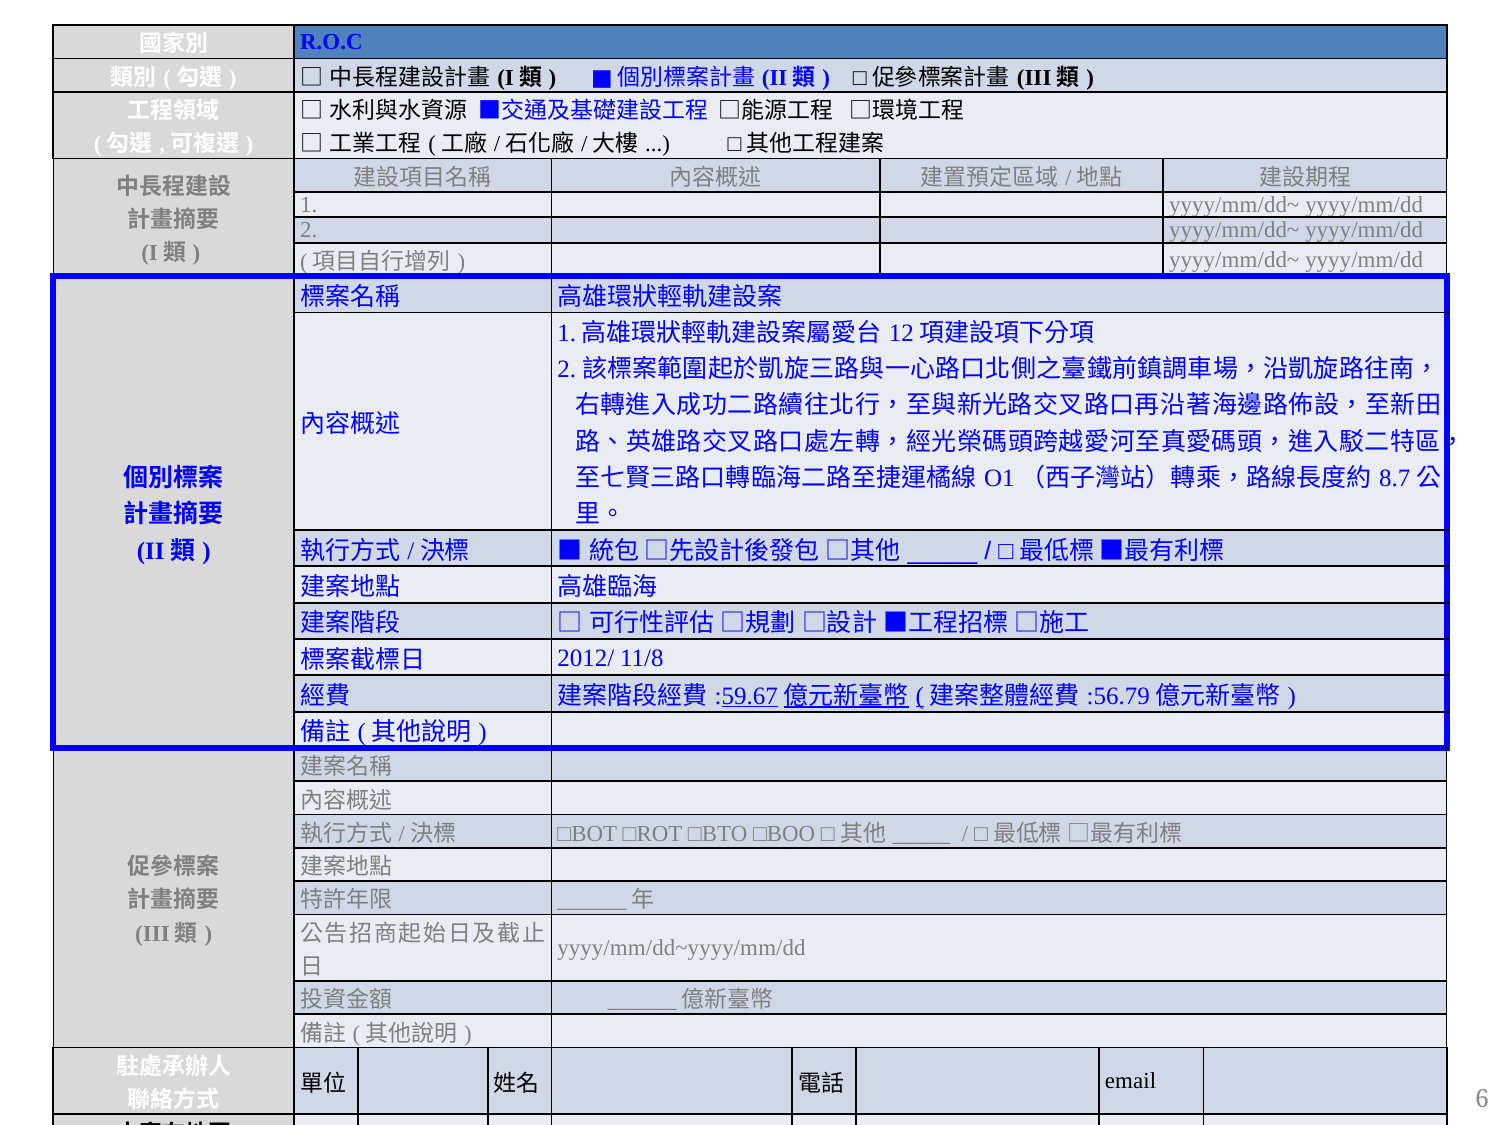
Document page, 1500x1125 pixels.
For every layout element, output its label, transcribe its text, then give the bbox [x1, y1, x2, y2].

table_cell [552, 751, 1446, 780]
table_cell 單位 [295, 1048, 357, 1113]
table_cell [359, 1048, 487, 1113]
table_cell □BOT □ROT □BTO □BOO □其他_____ / □最低標 □最有利標 [552, 815, 1446, 847]
table_cell 中長程建設 計畫摘要 (I類) [54, 159, 293, 273]
table_cell 高雄臨海 [552, 567, 1444, 602]
table_cell 建案地點 [295, 567, 551, 602]
table_cell [857, 1048, 1098, 1113]
table_cell 高雄環狀輕軌建設案 [552, 279, 1444, 312]
table_cell 1. [295, 193, 551, 216]
table_cell [552, 849, 1446, 880]
table_cell 投資金額 [295, 982, 551, 1013]
table_cell □水利與水資源 ■交通及基礎建設工程 □能源工程 □環境工程 □工業工程(工廠/石化廠/大樓...) □其他工程建案 [295, 93, 1446, 158]
table_cell 內容概述 [552, 159, 879, 191]
slide_number <編號> [1448, 1069, 1500, 1125]
table_cell 執行方式/決標 [295, 815, 551, 847]
table_cell [1204, 1115, 1446, 1125]
table_cell [552, 218, 879, 242]
table_cell 建案名稱 [295, 751, 551, 780]
table_cell 標案名稱 [295, 279, 551, 312]
table_cell 電話 [793, 1115, 855, 1125]
table_cell 姓名 [489, 1048, 551, 1113]
table_cell 促參標案 計畫摘要 (III類) [54, 751, 293, 1047]
table_cell [881, 193, 1162, 216]
table_cell yyyy/mm/dd~ yyyy/mm/dd [1164, 218, 1446, 242]
table_cell [1204, 1048, 1446, 1113]
table_cell 備註(其他說明) [295, 1015, 551, 1047]
table_cell [857, 1115, 1098, 1125]
table_cell [552, 782, 1446, 814]
table_cell ______億新臺幣 [552, 982, 1446, 1013]
table_cell 本案在地國 聯繫窗口 [54, 1115, 293, 1125]
table_cell yyyy/mm/dd~ yyyy/mm/dd [1164, 244, 1446, 273]
table_cell 建案階段 [295, 604, 551, 638]
table_cell [359, 1115, 487, 1125]
table_cell 備註(其他說明) [295, 713, 551, 745]
table_cell ■統包 □先設計後發包 □其他_____ / □最低標 ■最有利標 [552, 531, 1444, 565]
table_cell 2. [295, 218, 551, 242]
table_header R.O.C [295, 26, 1446, 58]
table_cell email [1100, 1115, 1203, 1125]
table_cell 2012/ 11/8 [552, 640, 1444, 674]
table_cell 內容概述 [295, 782, 551, 814]
table_cell □中長程建設計畫(I類) ■個別標案計畫(II類) □促參標案計畫(III類) [295, 59, 1446, 91]
table_cell 建設期程 [1164, 159, 1446, 191]
table_cell 特許年限 [295, 882, 551, 914]
table_cell 內容概述 [295, 313, 551, 529]
table_cell 建案地點 [295, 849, 551, 880]
table_cell 駐處承辦人 聯絡方式 [54, 1048, 293, 1113]
table_cell yyyy/mm/dd~ yyyy/mm/dd [1164, 193, 1446, 216]
table_cell 標案截標日 [295, 640, 551, 674]
table_cell 工程領域 (勾選,可複選) [54, 93, 293, 158]
table_cell [881, 244, 1162, 273]
table_cell 公告招商起始日及截止日 [295, 915, 551, 980]
table_cell 建設項目名稱 [295, 159, 551, 191]
table_cell 建案階段經費:59.67億元新臺幣(建案整體經費:56.79億元新臺幣) [552, 676, 1444, 711]
table_cell [552, 193, 879, 216]
table_cell [552, 1048, 791, 1113]
table_cell 單位 [295, 1115, 357, 1125]
table_cell [881, 218, 1162, 242]
table_cell email [1100, 1048, 1203, 1113]
table_cell 建置預定區域/地點 [881, 159, 1162, 191]
table_cell [552, 1115, 791, 1125]
table_cell 1.高雄環狀輕軌建設案屬愛台12項建設項下分項 2.該標案範圍起於凱旋三路與一心路口北側之臺鐵前鎮調車場，沿凱旋路往南，右轉進入成功二路續往北行，至與新光路交叉路口再沿著海邊路佈設，至新田路、英雄路交叉路口處左轉，經光榮碼頭跨越愛河至真愛碼頭，進入駁二特區，至七賢三路口轉臨海二路至捷運橘線O1（西子灣站）轉乘，路線長度約8.7公里。 [552, 313, 1444, 529]
table_cell (項目自行增列) [295, 244, 551, 273]
table_cell 姓名 [489, 1115, 551, 1125]
table_cell yyyy/mm/dd~yyyy/mm/dd [552, 915, 1446, 980]
table_cell [552, 713, 1444, 745]
table_cell 執行方式/決標 [295, 531, 551, 565]
table_cell 類別(勾選) [54, 59, 293, 91]
table_cell 個別標案 計畫摘要 (II類) [56, 279, 293, 745]
table_cell 電話 [793, 1048, 855, 1113]
table_cell 經費 [295, 676, 551, 711]
table_cell ______年 [552, 882, 1446, 914]
table_header 國家別 [54, 26, 293, 58]
table_cell □可行性評估 □規劃 □設計 ■工程招標 □施工 [552, 604, 1444, 638]
table_cell [552, 1015, 1446, 1047]
table_cell [552, 244, 879, 273]
